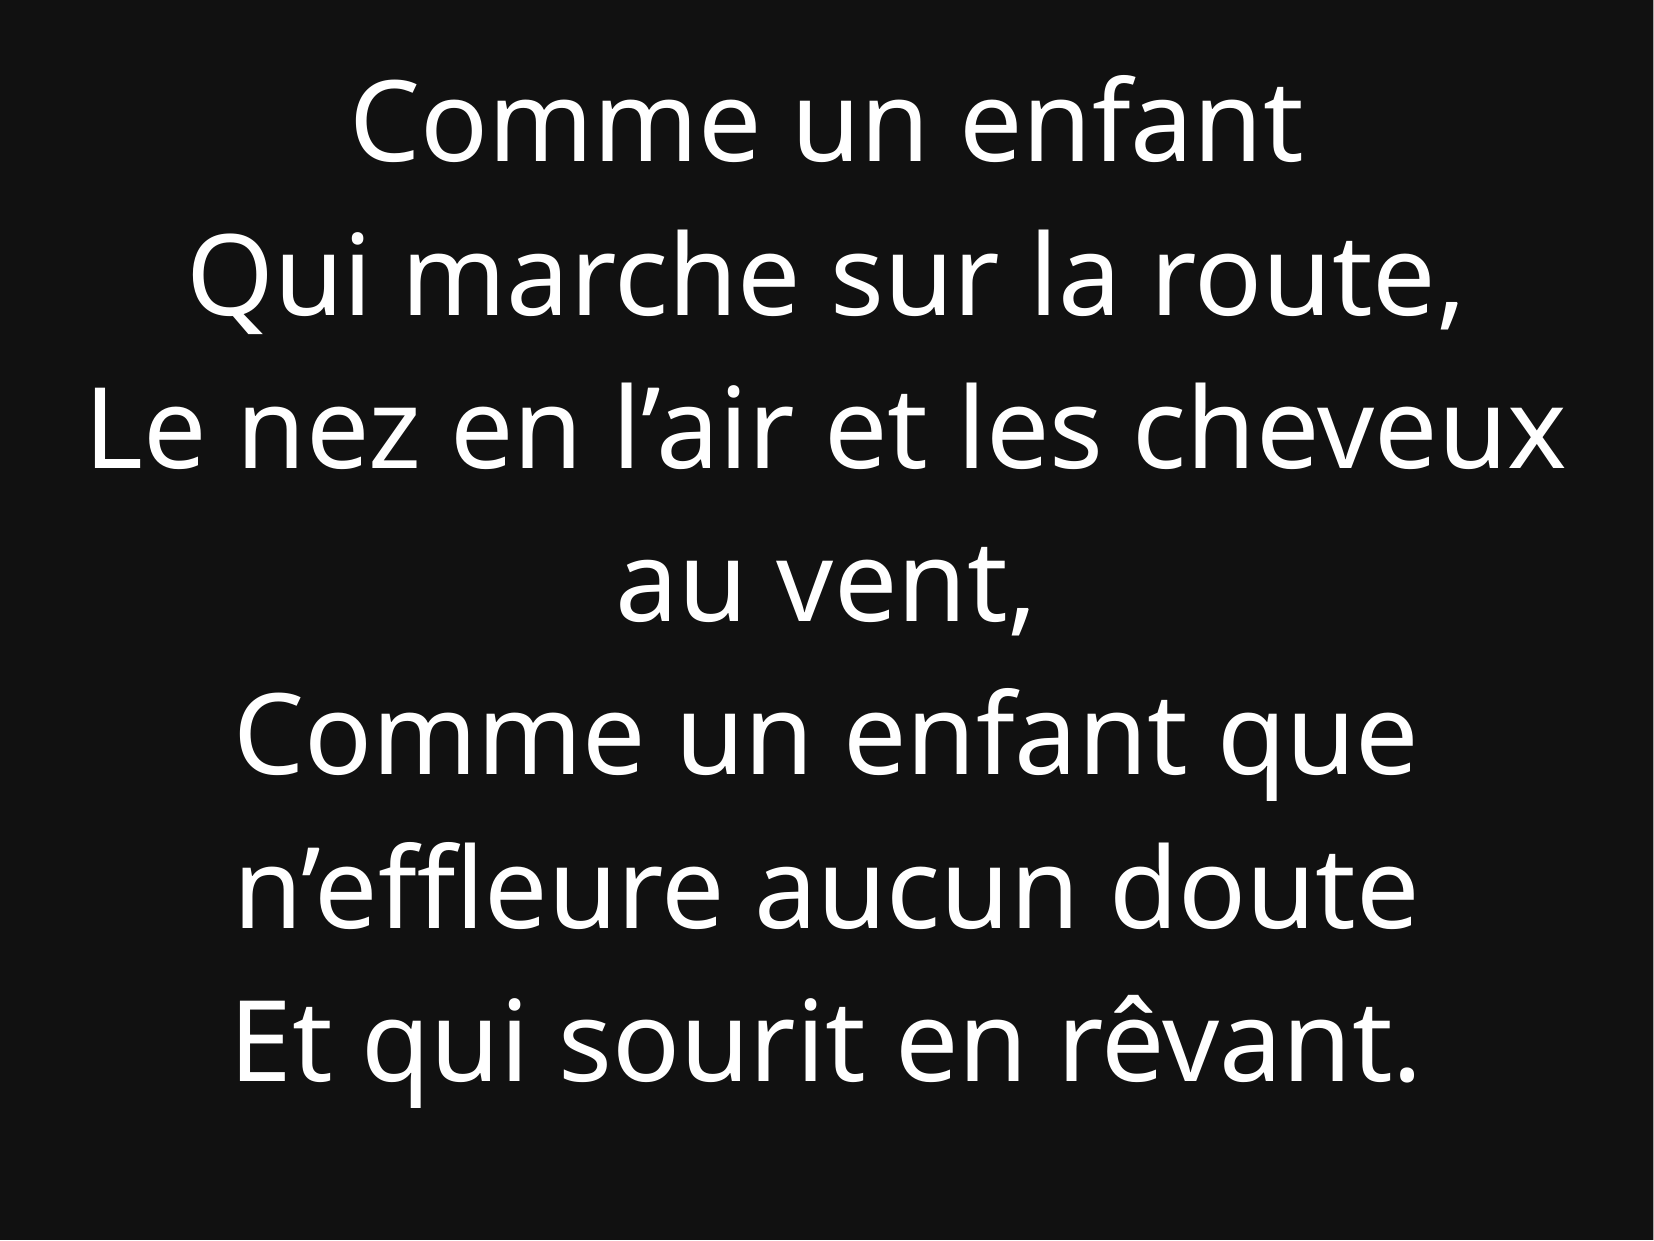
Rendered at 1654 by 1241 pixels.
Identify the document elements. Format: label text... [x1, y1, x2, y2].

subtitle Comme un enfant Qui marche sur la route, Le nez en l’air et les cheveux au vent, Comme un enfant que n’effleure aucun doute Et qui sourit en rêvant. [82, 29, 1571, 1127]
